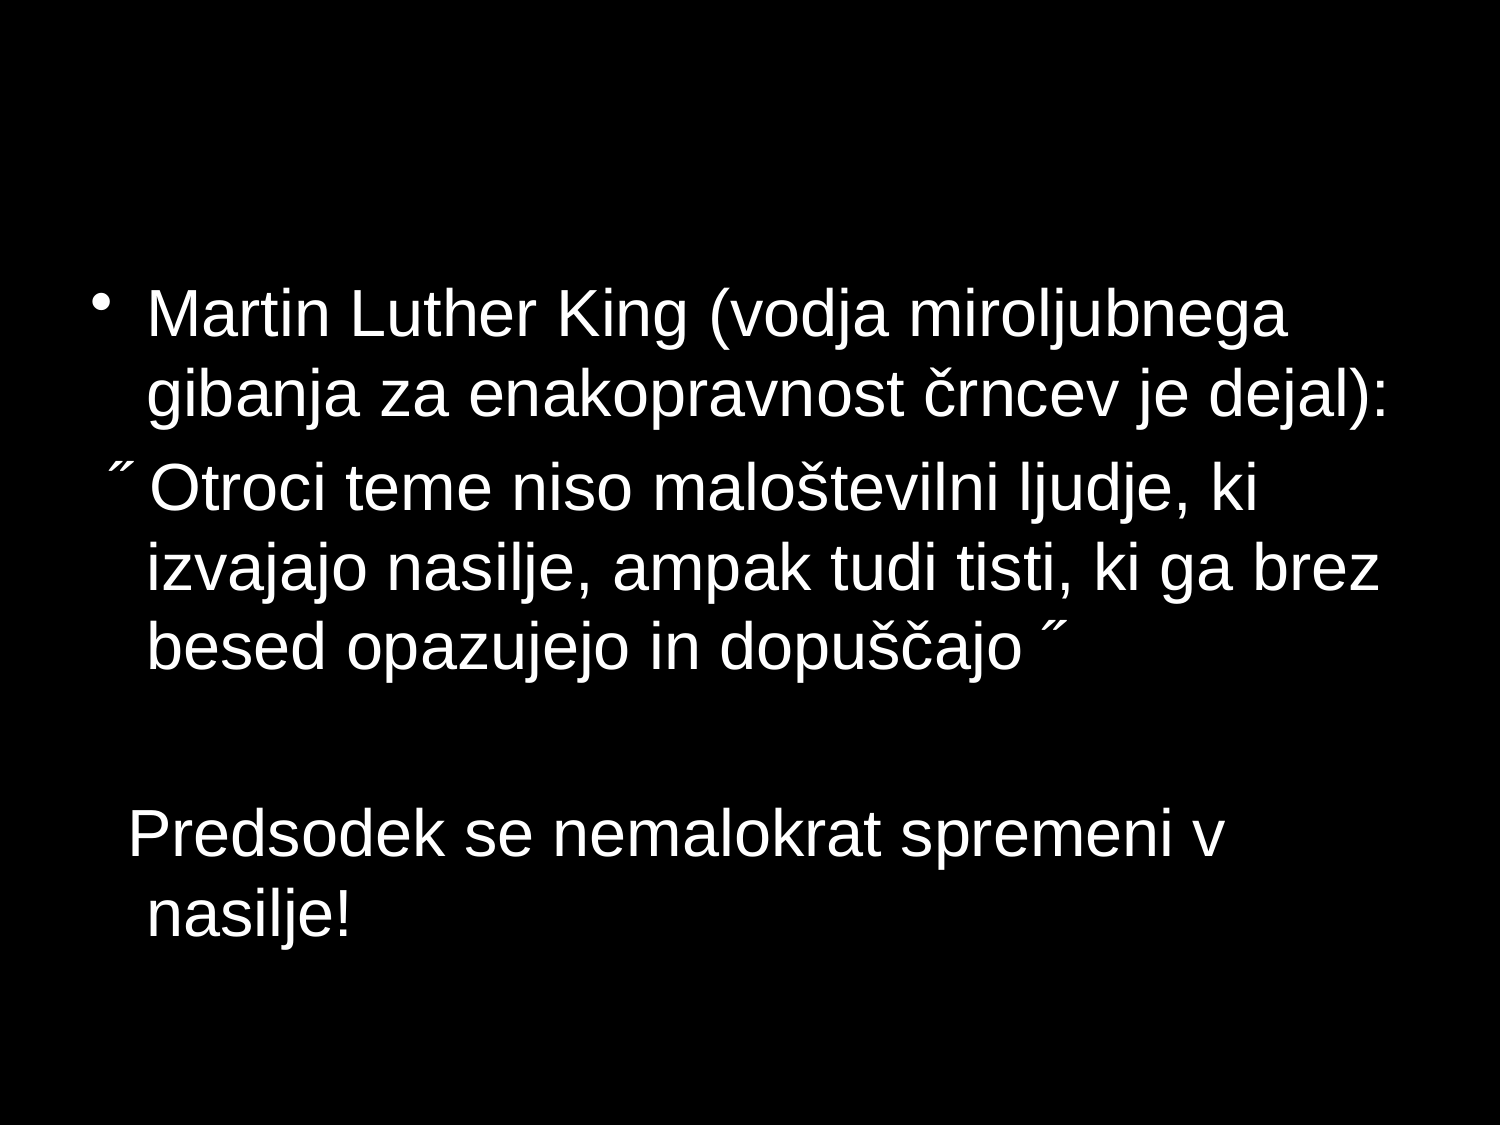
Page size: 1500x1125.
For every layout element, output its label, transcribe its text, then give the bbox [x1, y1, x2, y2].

list Martin Luther King (vodja miroljubnega gibanja za enakopravnost črncev je dejal): ˝ Otroci teme niso maloštevilni ljudje, ki izvajajo nasilje, ampak tudi tisti, ki ga brez besed opazujejo in dopuščajo ˝ Predsodek se nemalokrat spremeni v nasilje! [75, 262, 1425, 1005]
